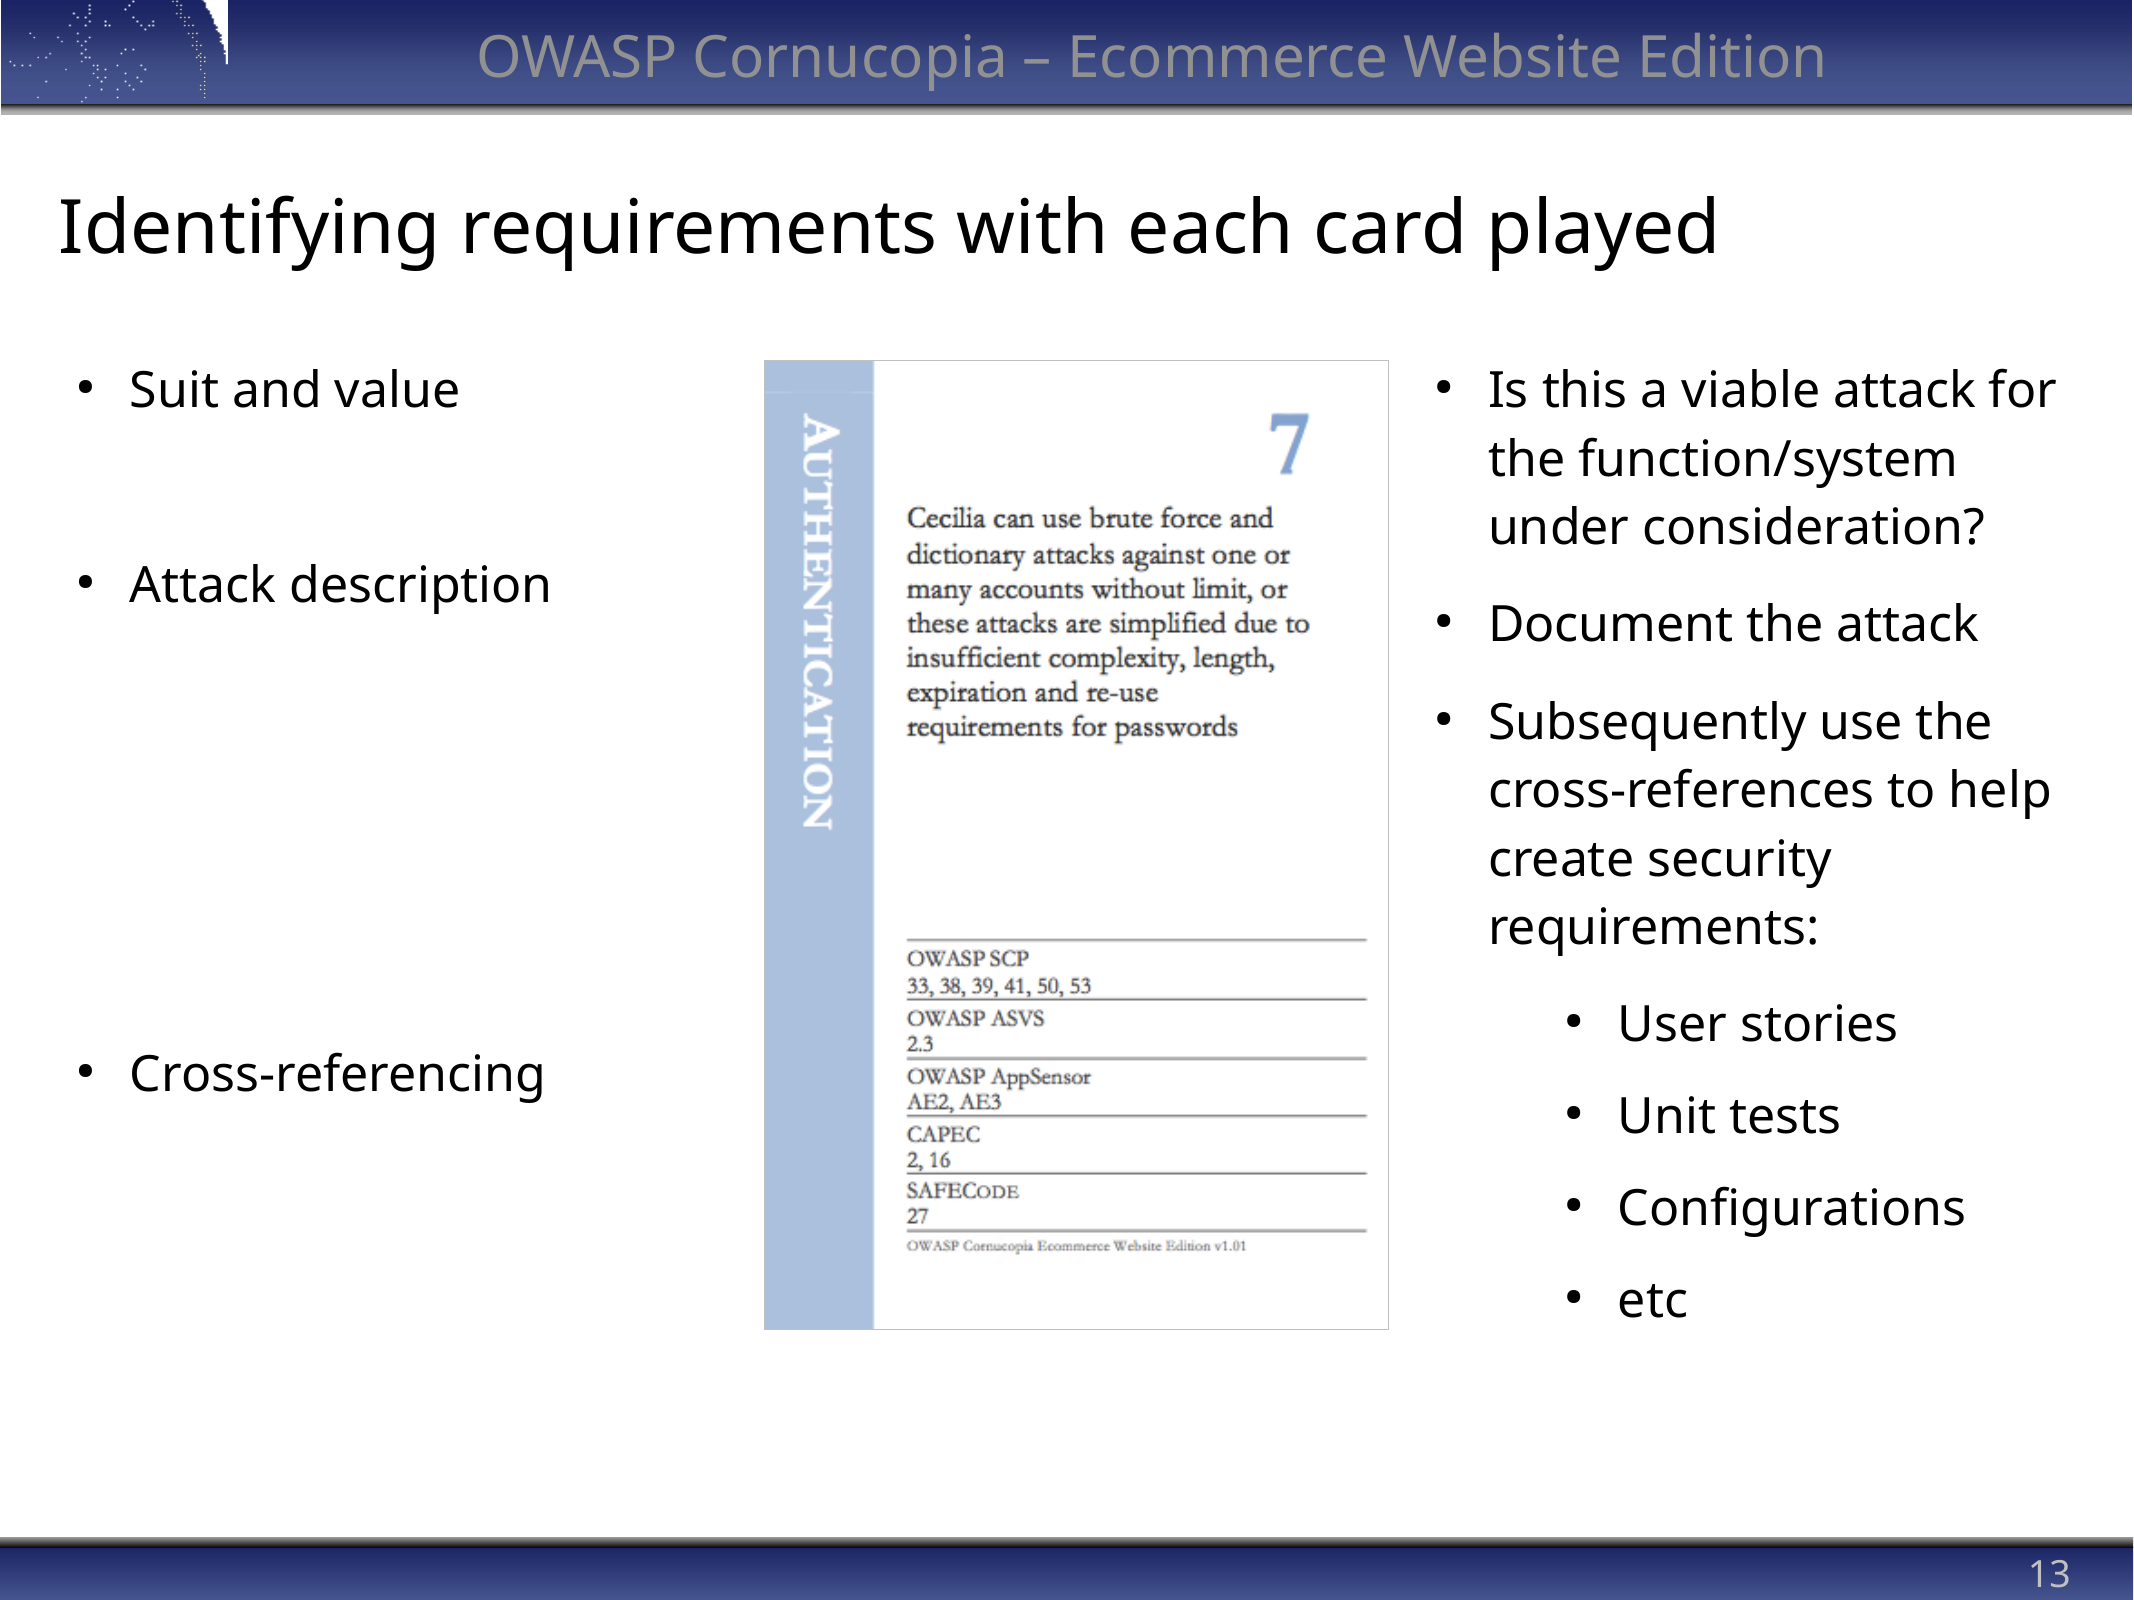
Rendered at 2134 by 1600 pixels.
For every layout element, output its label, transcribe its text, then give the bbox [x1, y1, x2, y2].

picture [764, 361, 1388, 1329]
list Suit and value Attack description Cross-referencing [58, 354, 709, 1536]
title Identifying requirements with each card played [58, 124, 2126, 325]
list Is this a viable attack for the function/system under consideration? Document the attack Subsequently use the cross-references to help create security requirements: User stories Unit tests Configurations etc [1417, 354, 2068, 1536]
